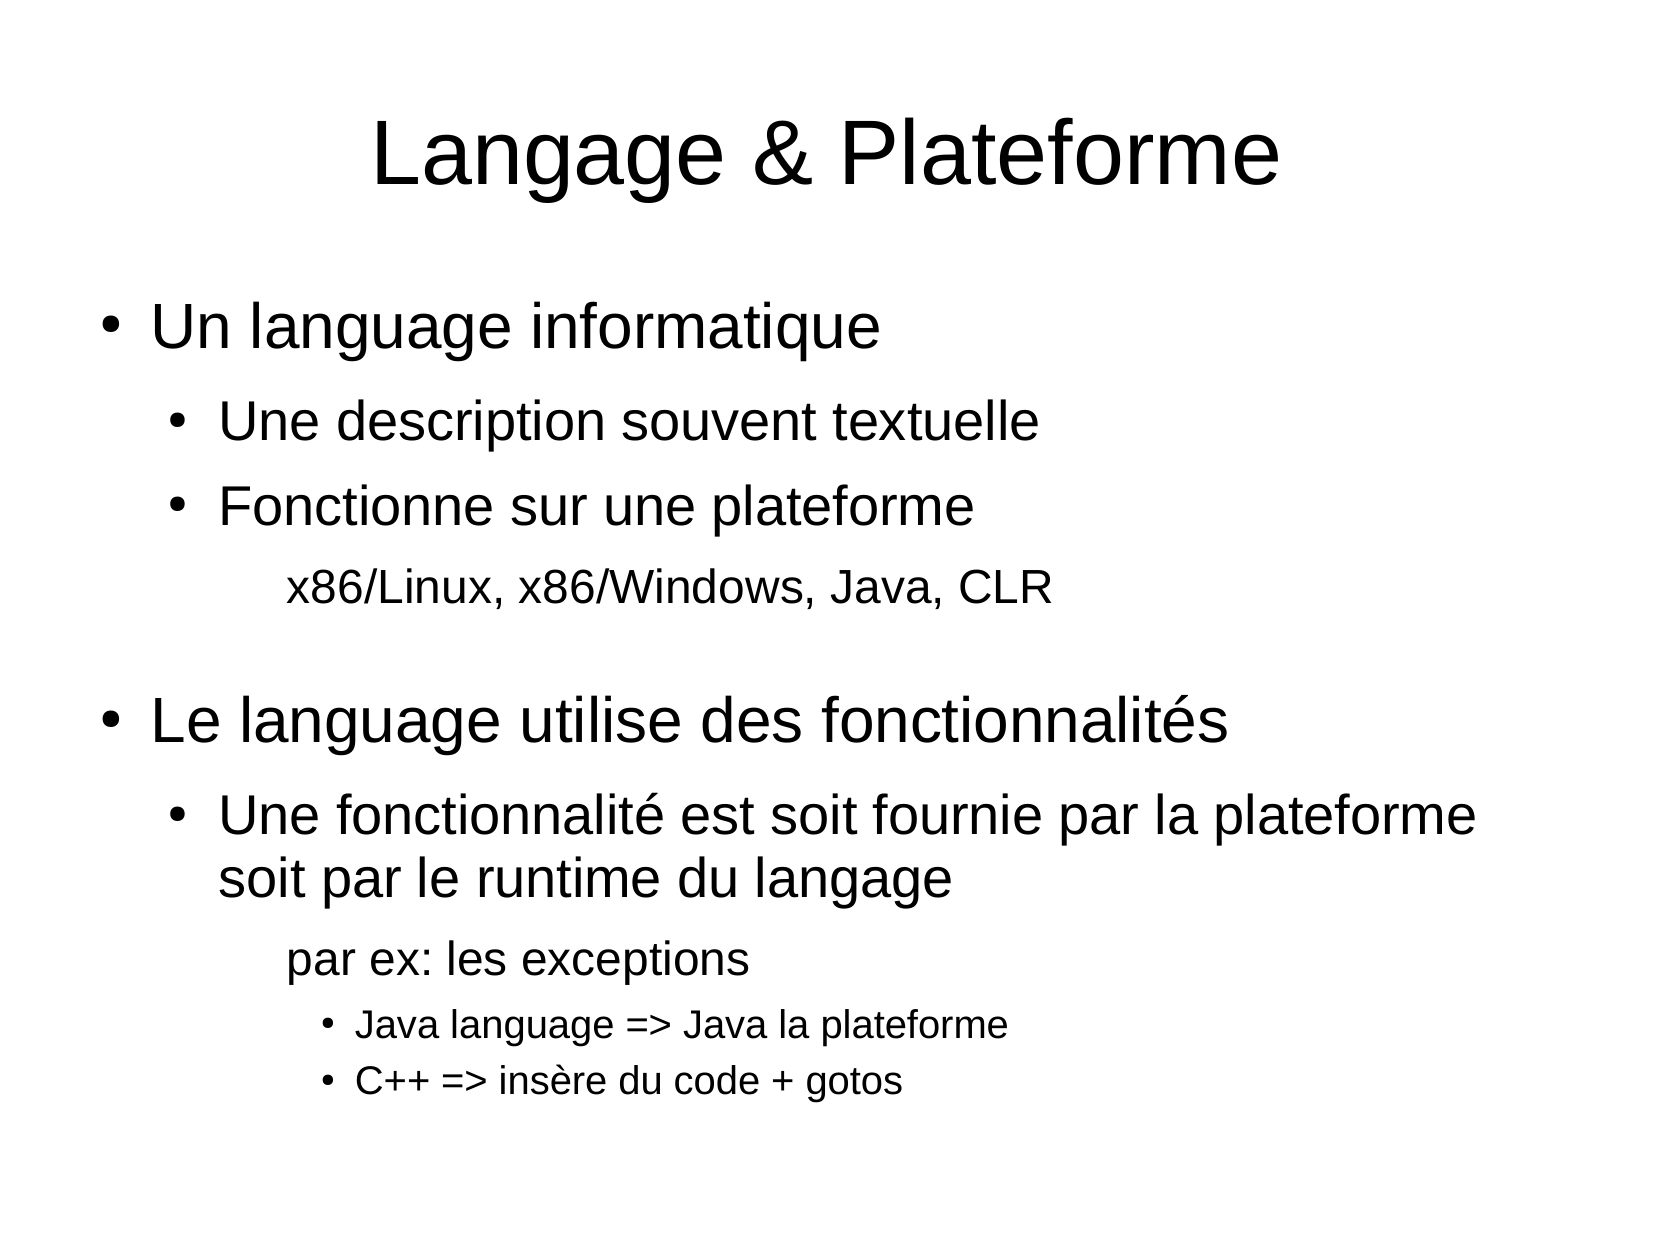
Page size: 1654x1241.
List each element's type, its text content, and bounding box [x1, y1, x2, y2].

list Un language informatique Une description souvent textuelle Fonctionne sur une plateforme x86/Linux, x86/Windows, Java, CLR Le language utilise des fonctionnalités Une fonctionnalité est soit fournie par la plateforme soit par le runtime du langage par ex: les exceptions Java language => Java la plateforme C++ => insère du code + gotos [82, 290, 1571, 1109]
title Langage & Plateforme [82, 49, 1571, 257]
